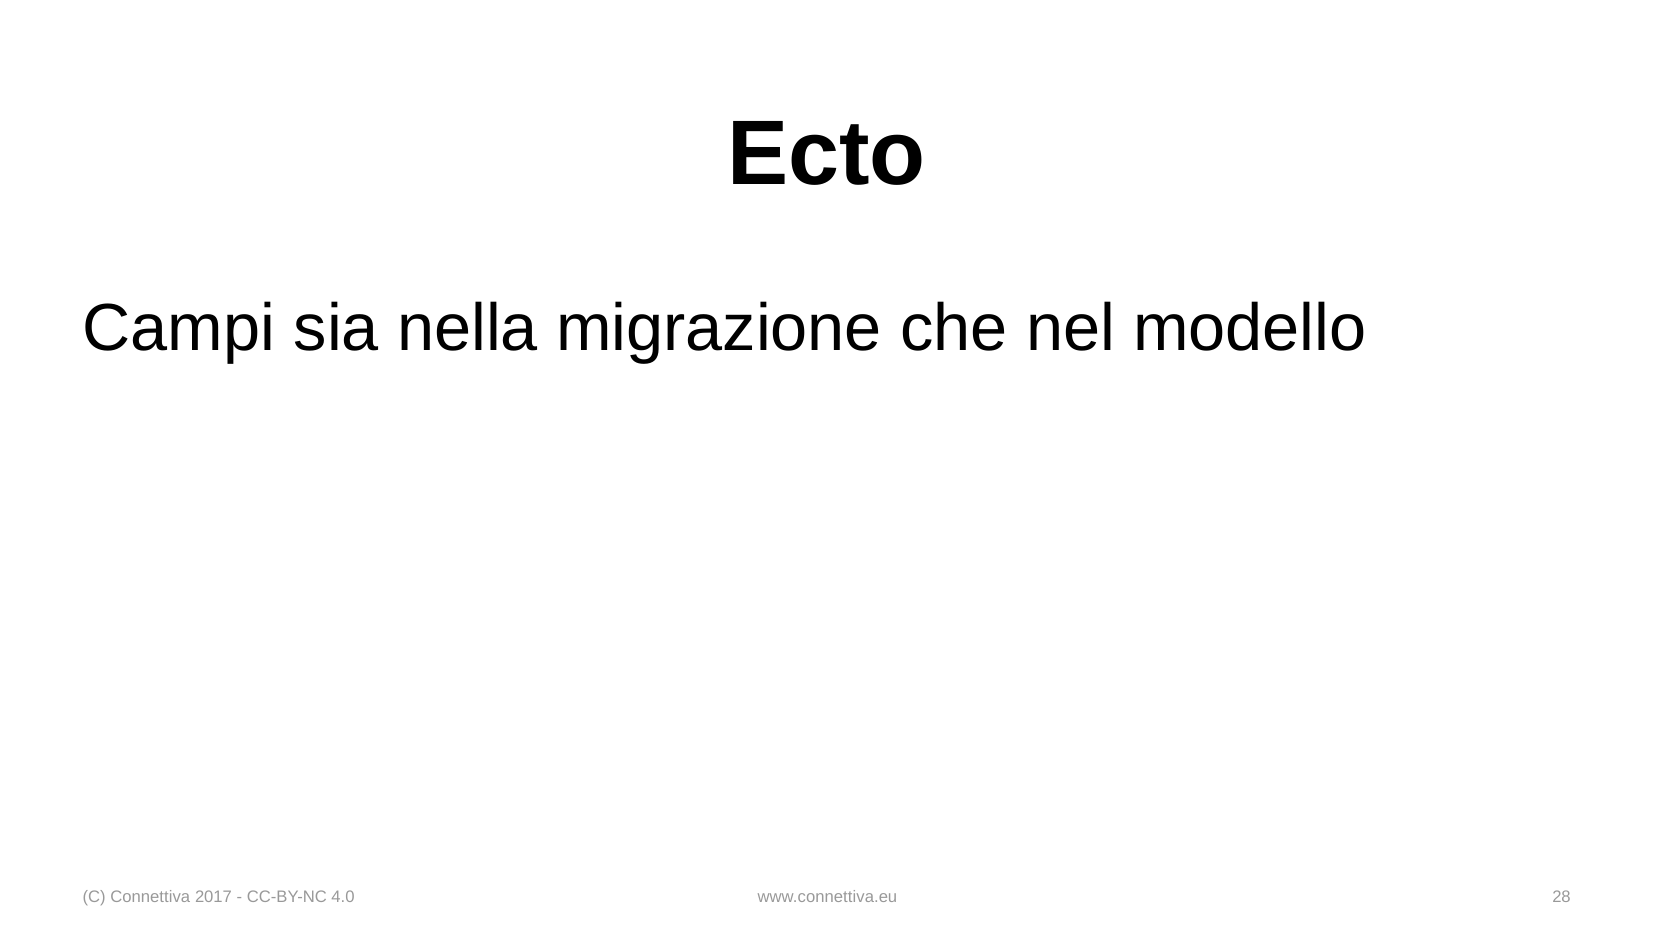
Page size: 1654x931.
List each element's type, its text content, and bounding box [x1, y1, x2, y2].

list Campi sia nella migrazione che nel modello [82, 290, 1571, 863]
title Ecto [82, 49, 1571, 257]
